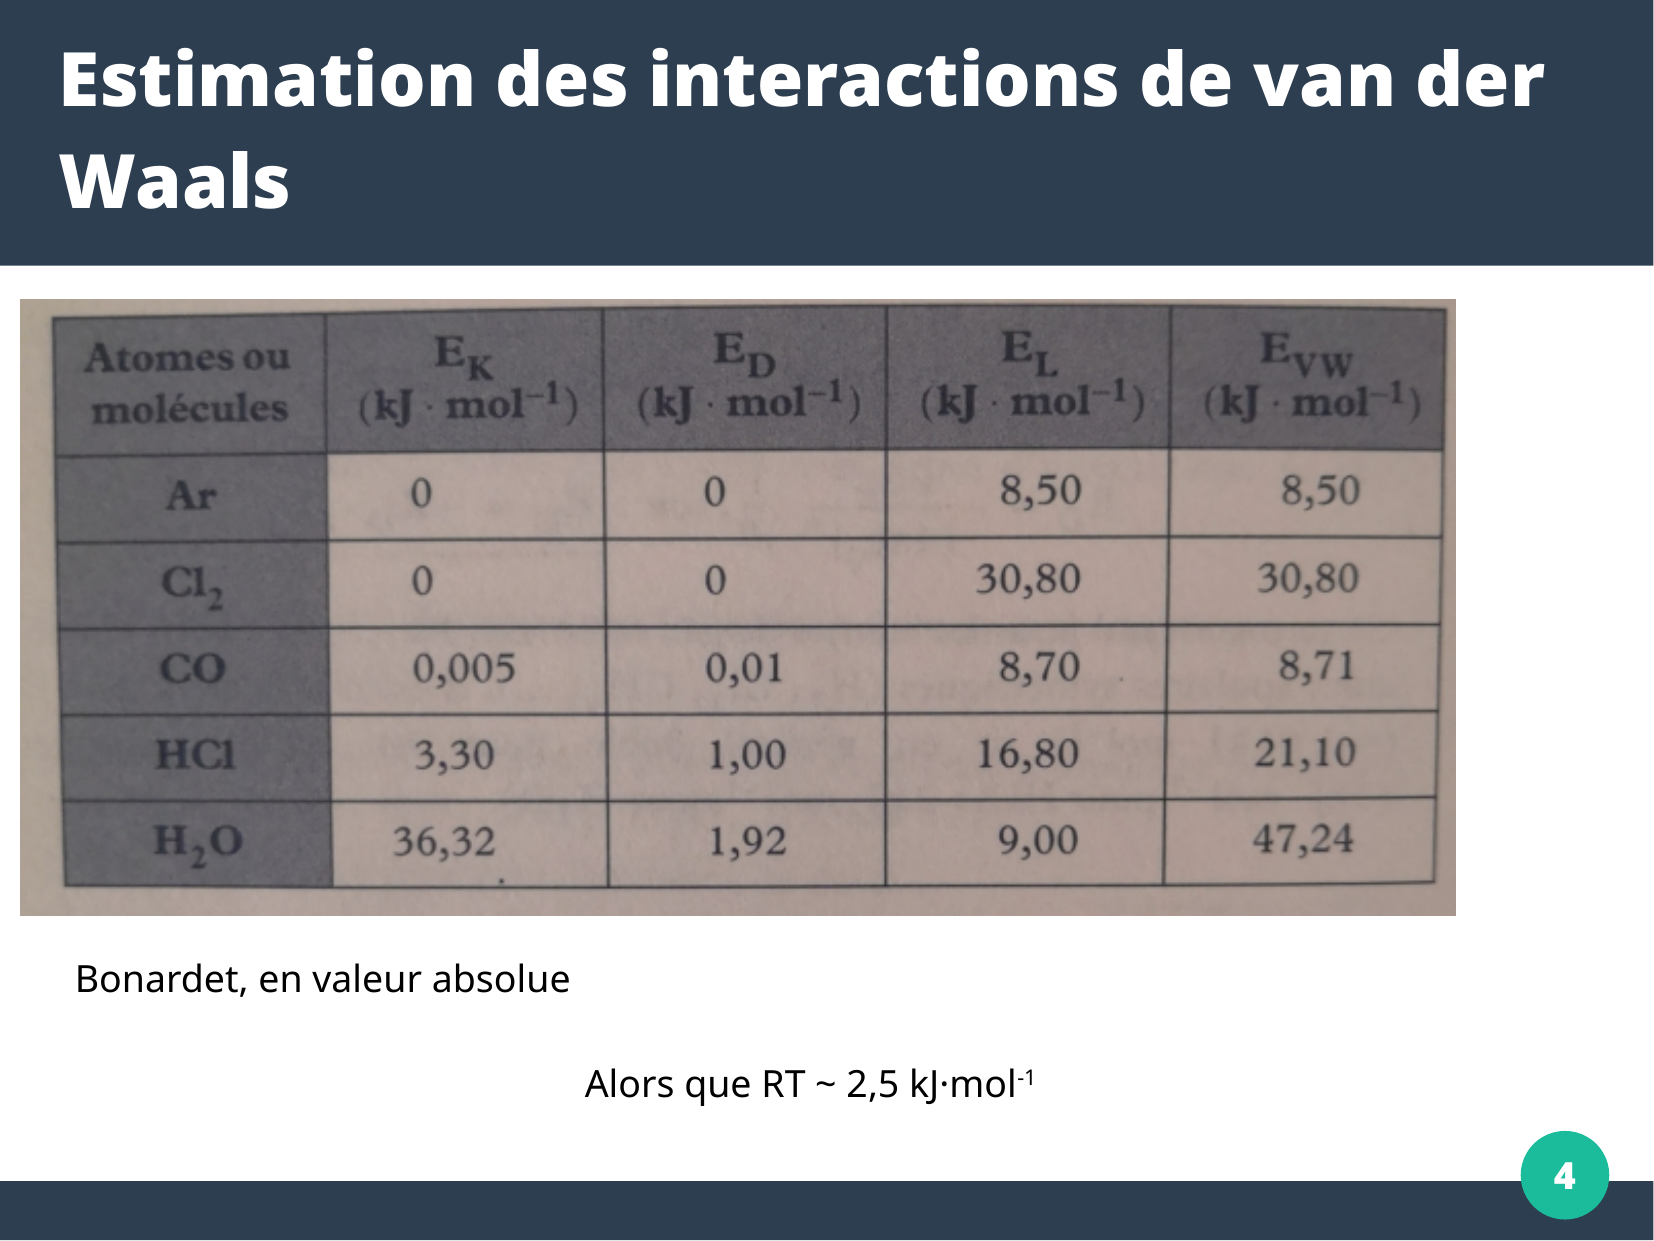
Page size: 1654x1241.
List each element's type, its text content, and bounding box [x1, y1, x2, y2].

text_box Alors que RT ~ 2,5 kJ·mol-1 [570, 1050, 1336, 1109]
text_box Bonardet, en valeur absolue [60, 945, 706, 1004]
title Estimation des interactions de van der Waals [59, 49, 1595, 207]
picture [20, 299, 1456, 916]
